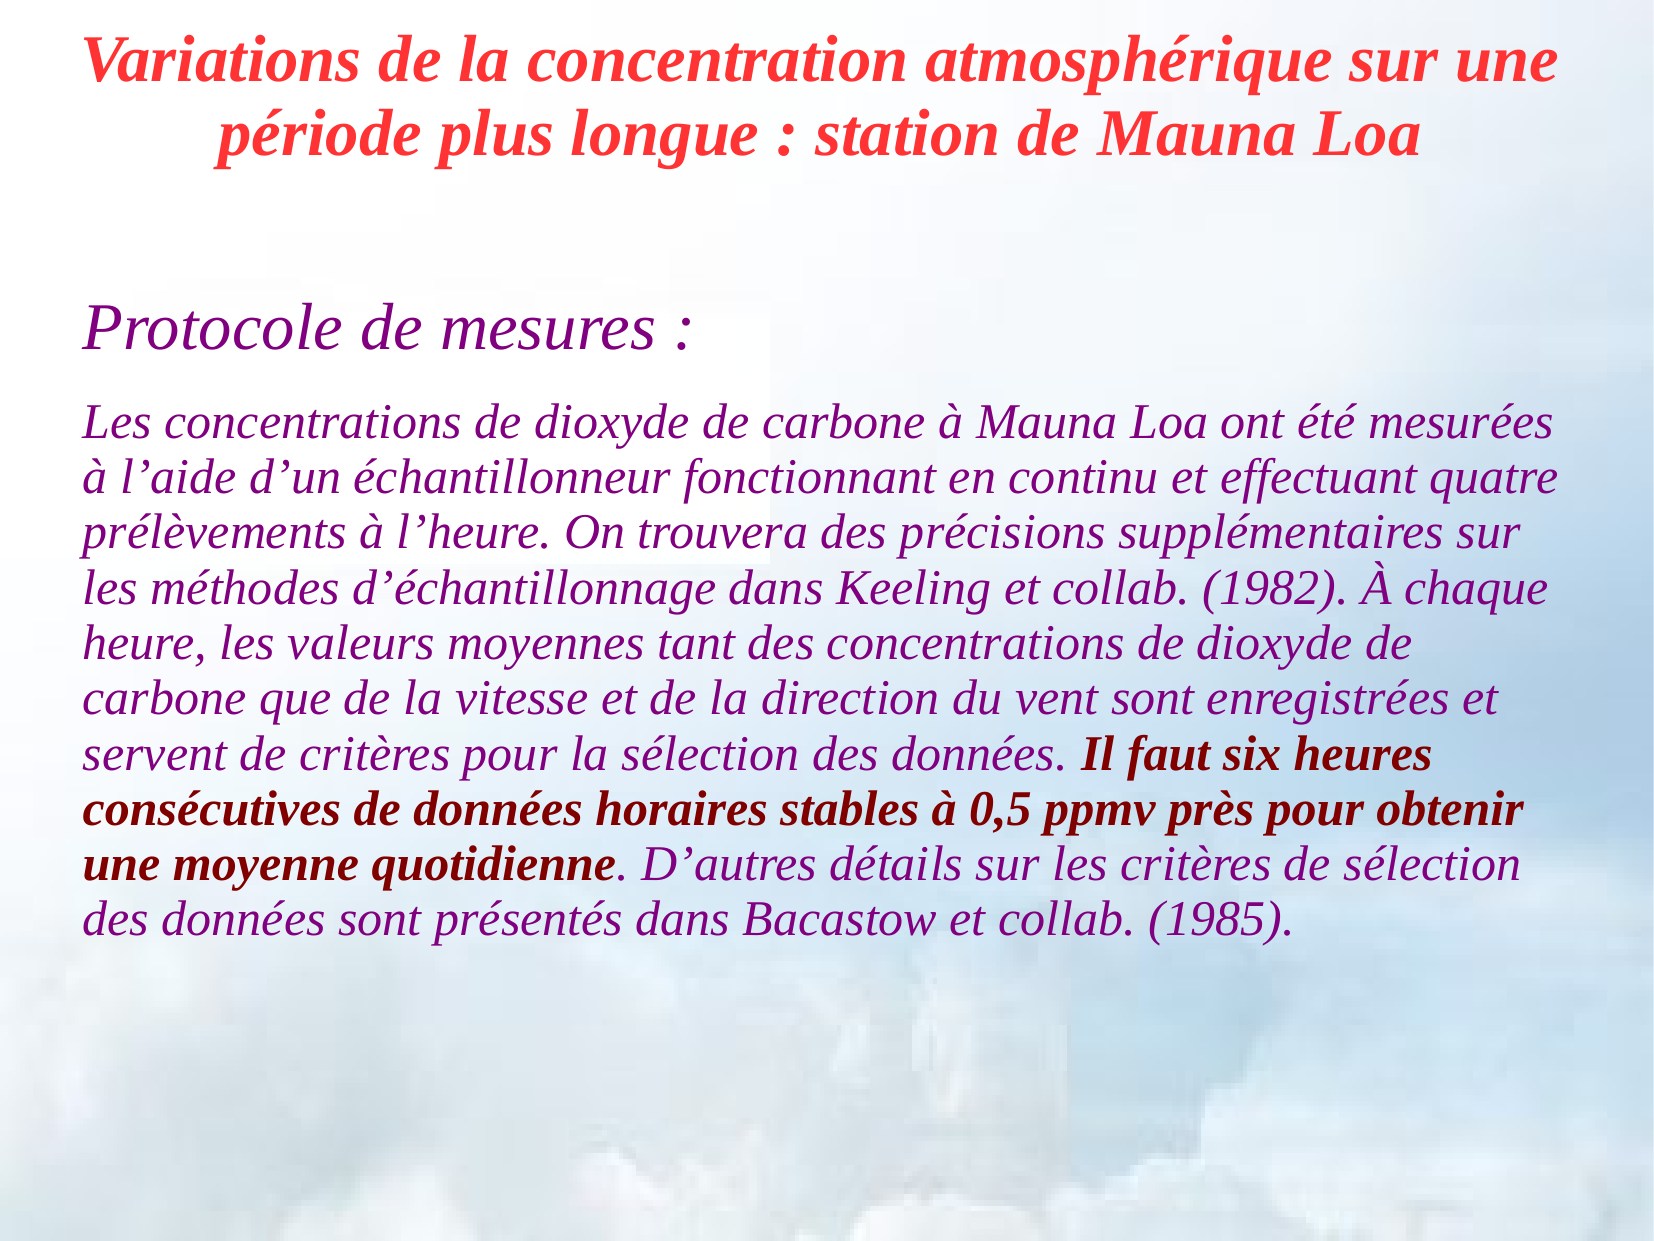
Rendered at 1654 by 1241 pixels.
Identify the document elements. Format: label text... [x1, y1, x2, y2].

title Variations de la concentration atmosphérique sur une période plus longue : station de Mauna Loa [76, 0, 1565, 193]
picture [0, 0, 1654, 1241]
list Protocole de mesures : Les concentrations de dioxyde de carbone à Mauna Loa ont été mesurées à l’aide d’un échantillonneur fonctionnant en continu et effectuant quatre prélèvements à l’heure. On trouvera des précisions supplémentaires sur les méthodes d’échantillonnage dans Keeling et collab. (1982). À chaque heure, les valeurs moyennes tant des concentrations de dioxyde de carbone que de la vitesse et de la direction du vent sont enregistrées et servent de critères pour la sélection des données. Il faut six heures consécutives de données horaires stables à 0,5 ppmv près pour obtenir une moyenne quotidienne. D’autres détails sur les critères de sélection des données sont présentés dans Bacastow et collab. (1985). [82, 290, 1571, 1094]
